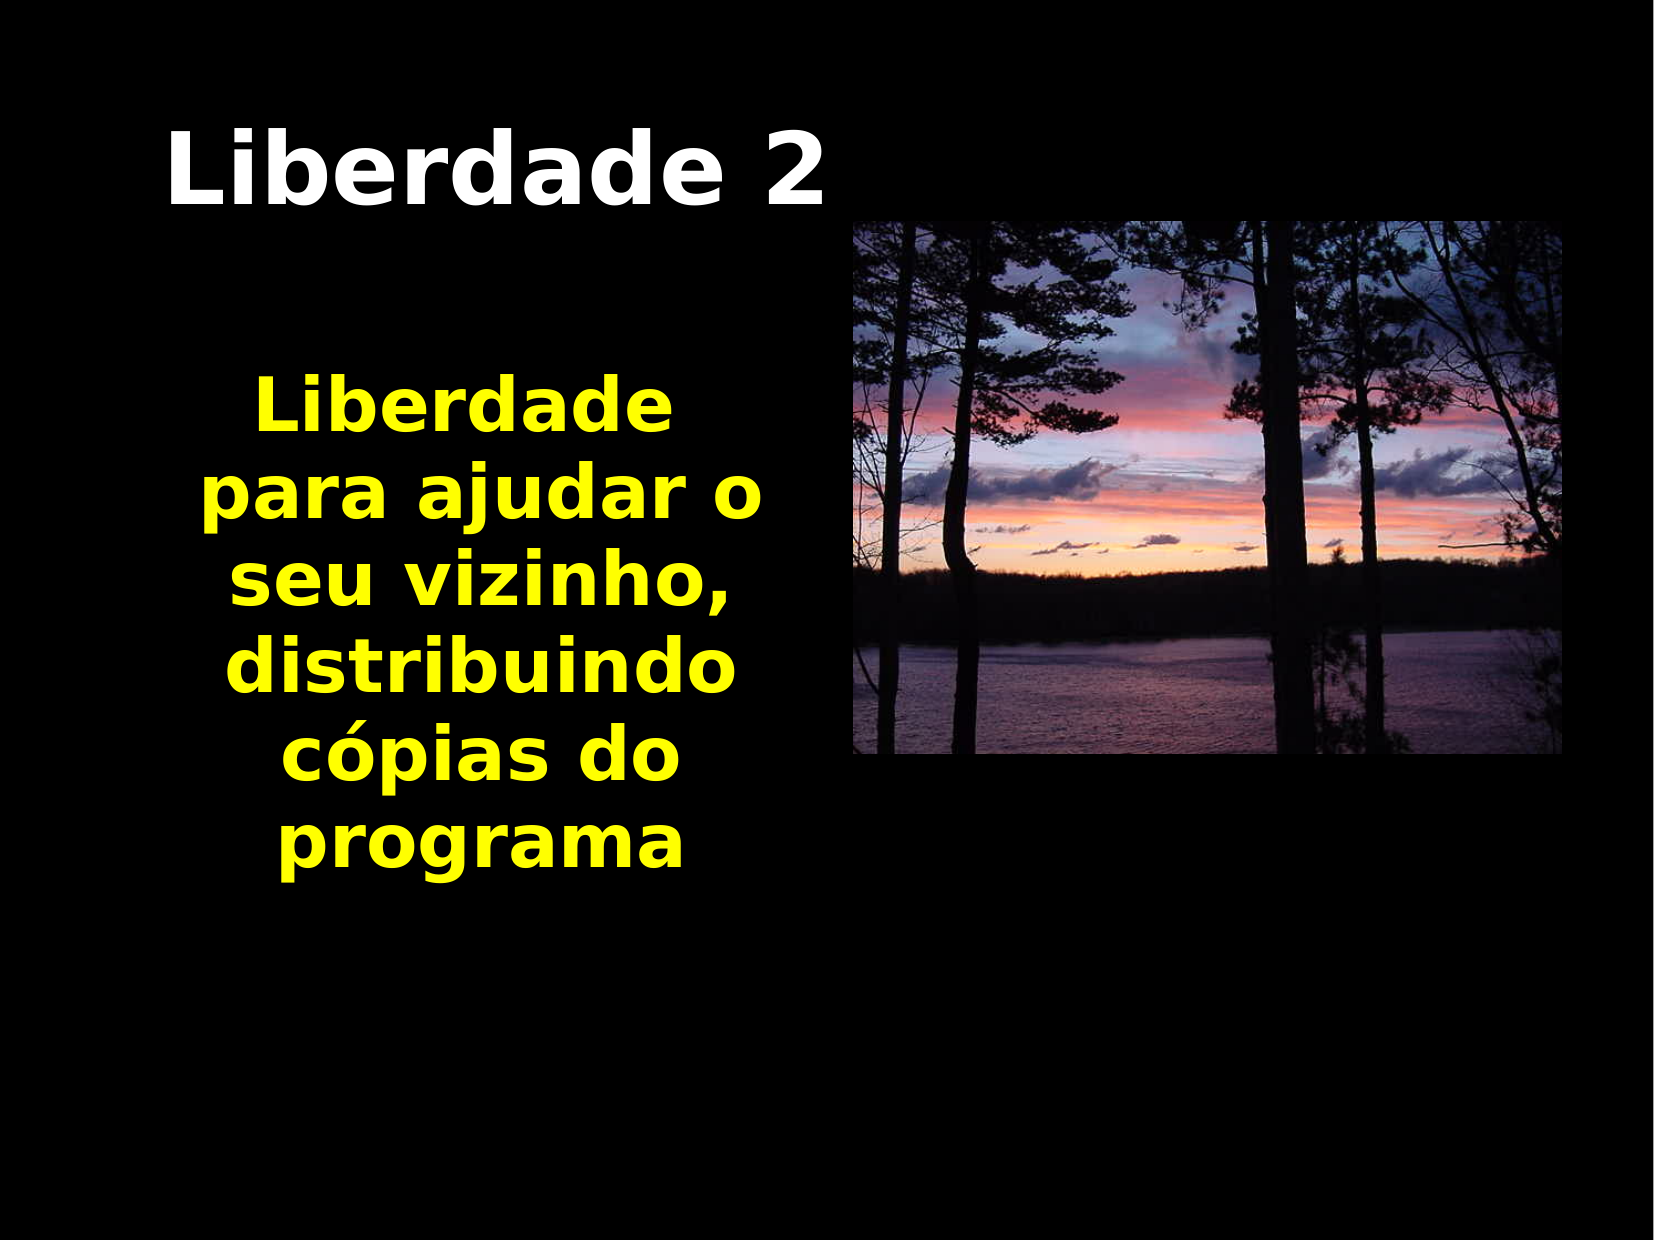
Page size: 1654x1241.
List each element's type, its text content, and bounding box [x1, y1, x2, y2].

text_box Liberdade para ajudar o seu vizinho, distribuindo cópias do programa [108, 257, 785, 989]
picture [853, 221, 1562, 754]
text_box Liberdade 2 [112, 40, 847, 300]
